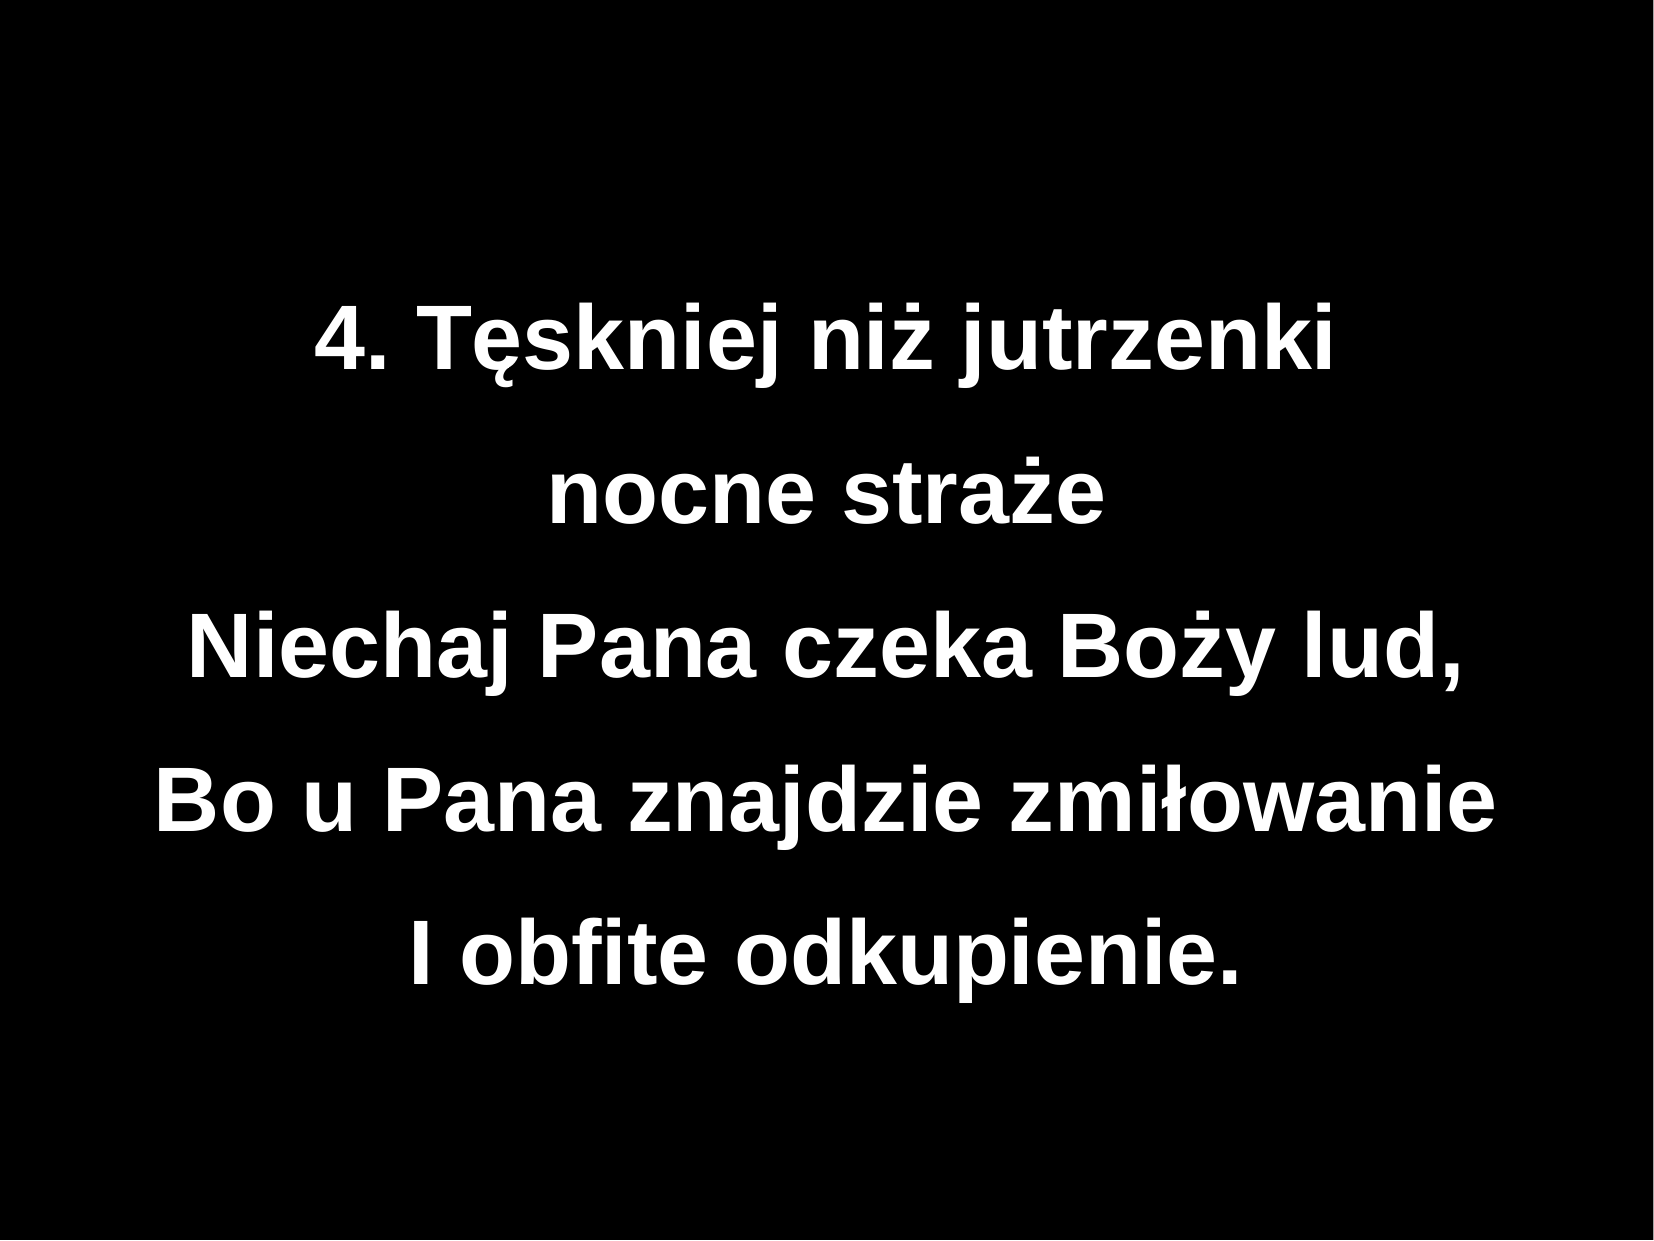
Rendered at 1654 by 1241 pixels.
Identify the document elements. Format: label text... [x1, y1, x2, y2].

subtitle 4. Tęskniej niż jutrzenki nocne straże Niechaj Pana czeka Boży lud, Bo u Pana znajdzie zmiłowanie I obfite odkupienie. [0, 0, 1654, 1241]
